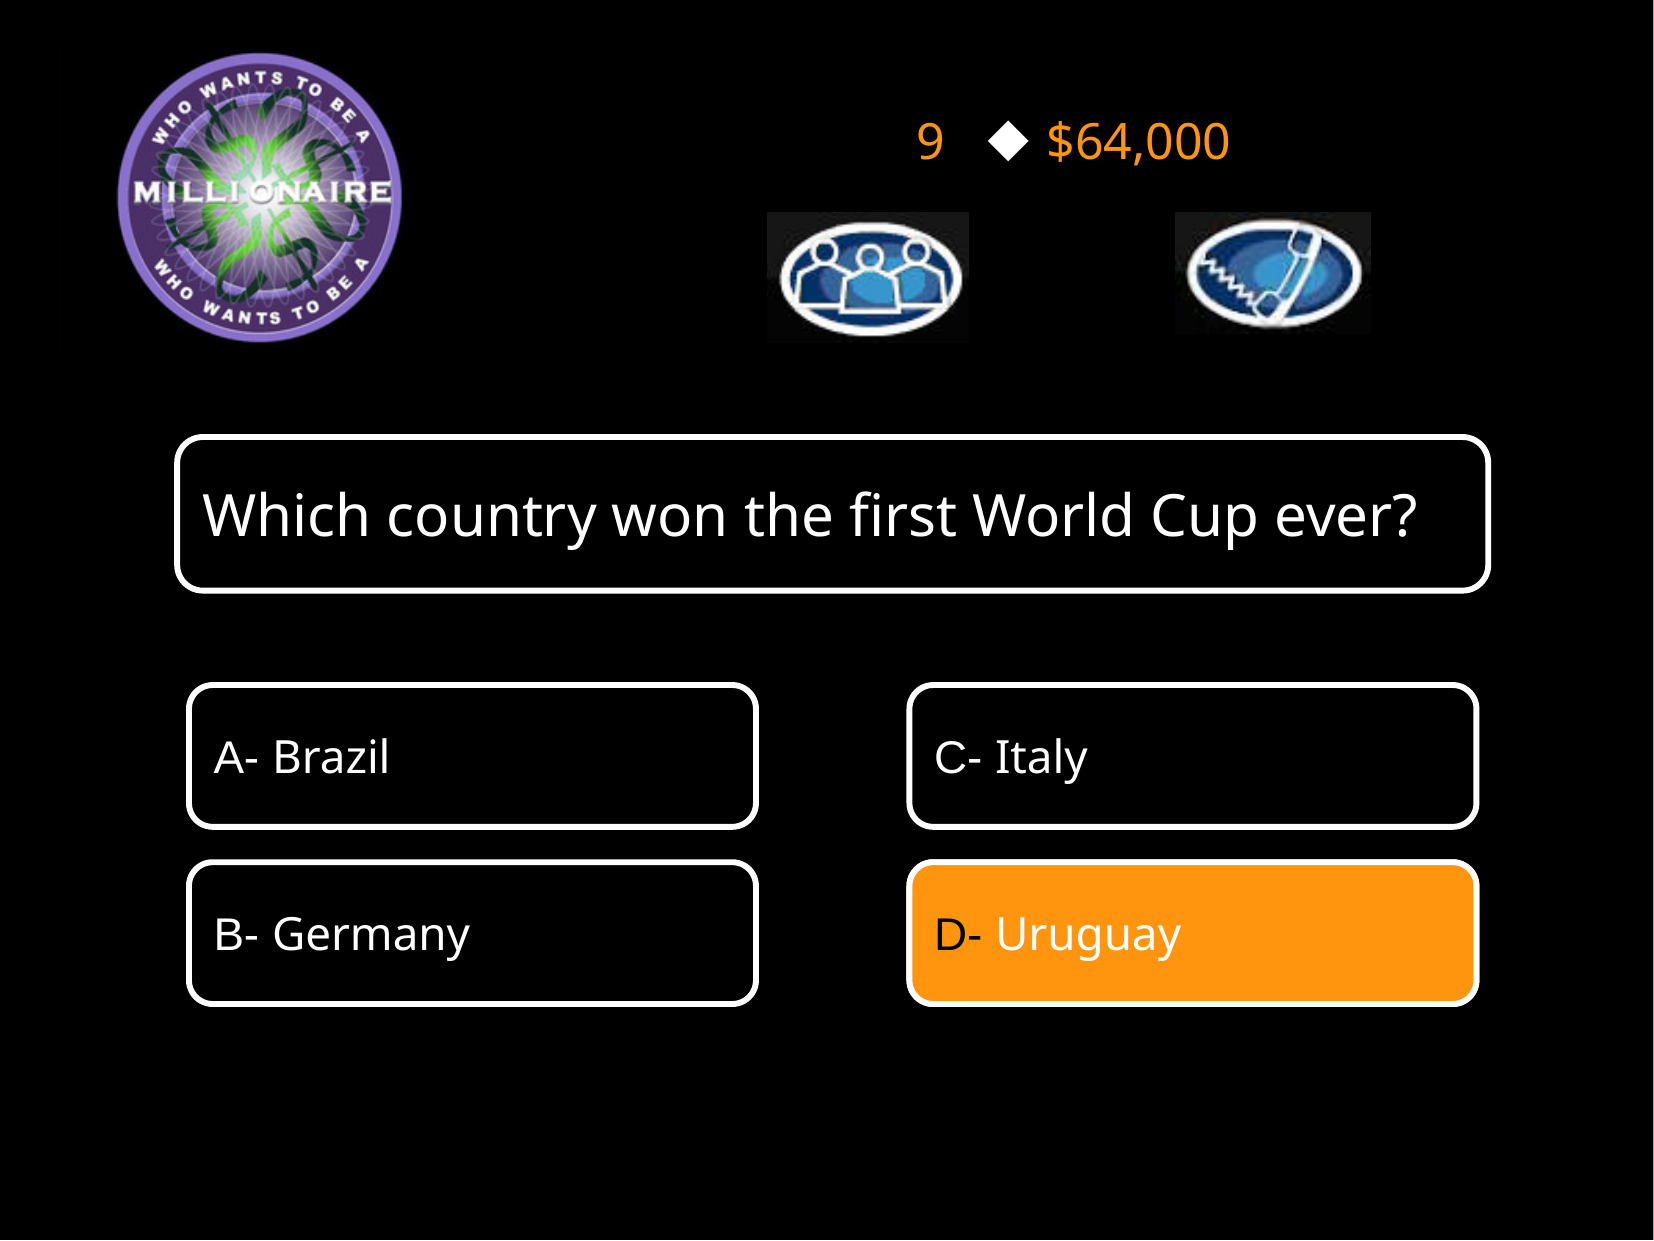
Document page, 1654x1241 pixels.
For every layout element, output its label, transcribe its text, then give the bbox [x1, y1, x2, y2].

picture [59, 41, 477, 355]
text_box C- Italy [909, 685, 1477, 827]
text_box A- Brazil [188, 685, 756, 827]
picture [767, 212, 969, 343]
text_box Which country won the first World Cup ever? [177, 437, 1489, 591]
text_box 9  $64,000 [774, 106, 1458, 213]
text_box B- Germany [188, 862, 756, 1004]
picture [1175, 212, 1371, 334]
text_box D- Uruguay [909, 862, 1477, 1004]
